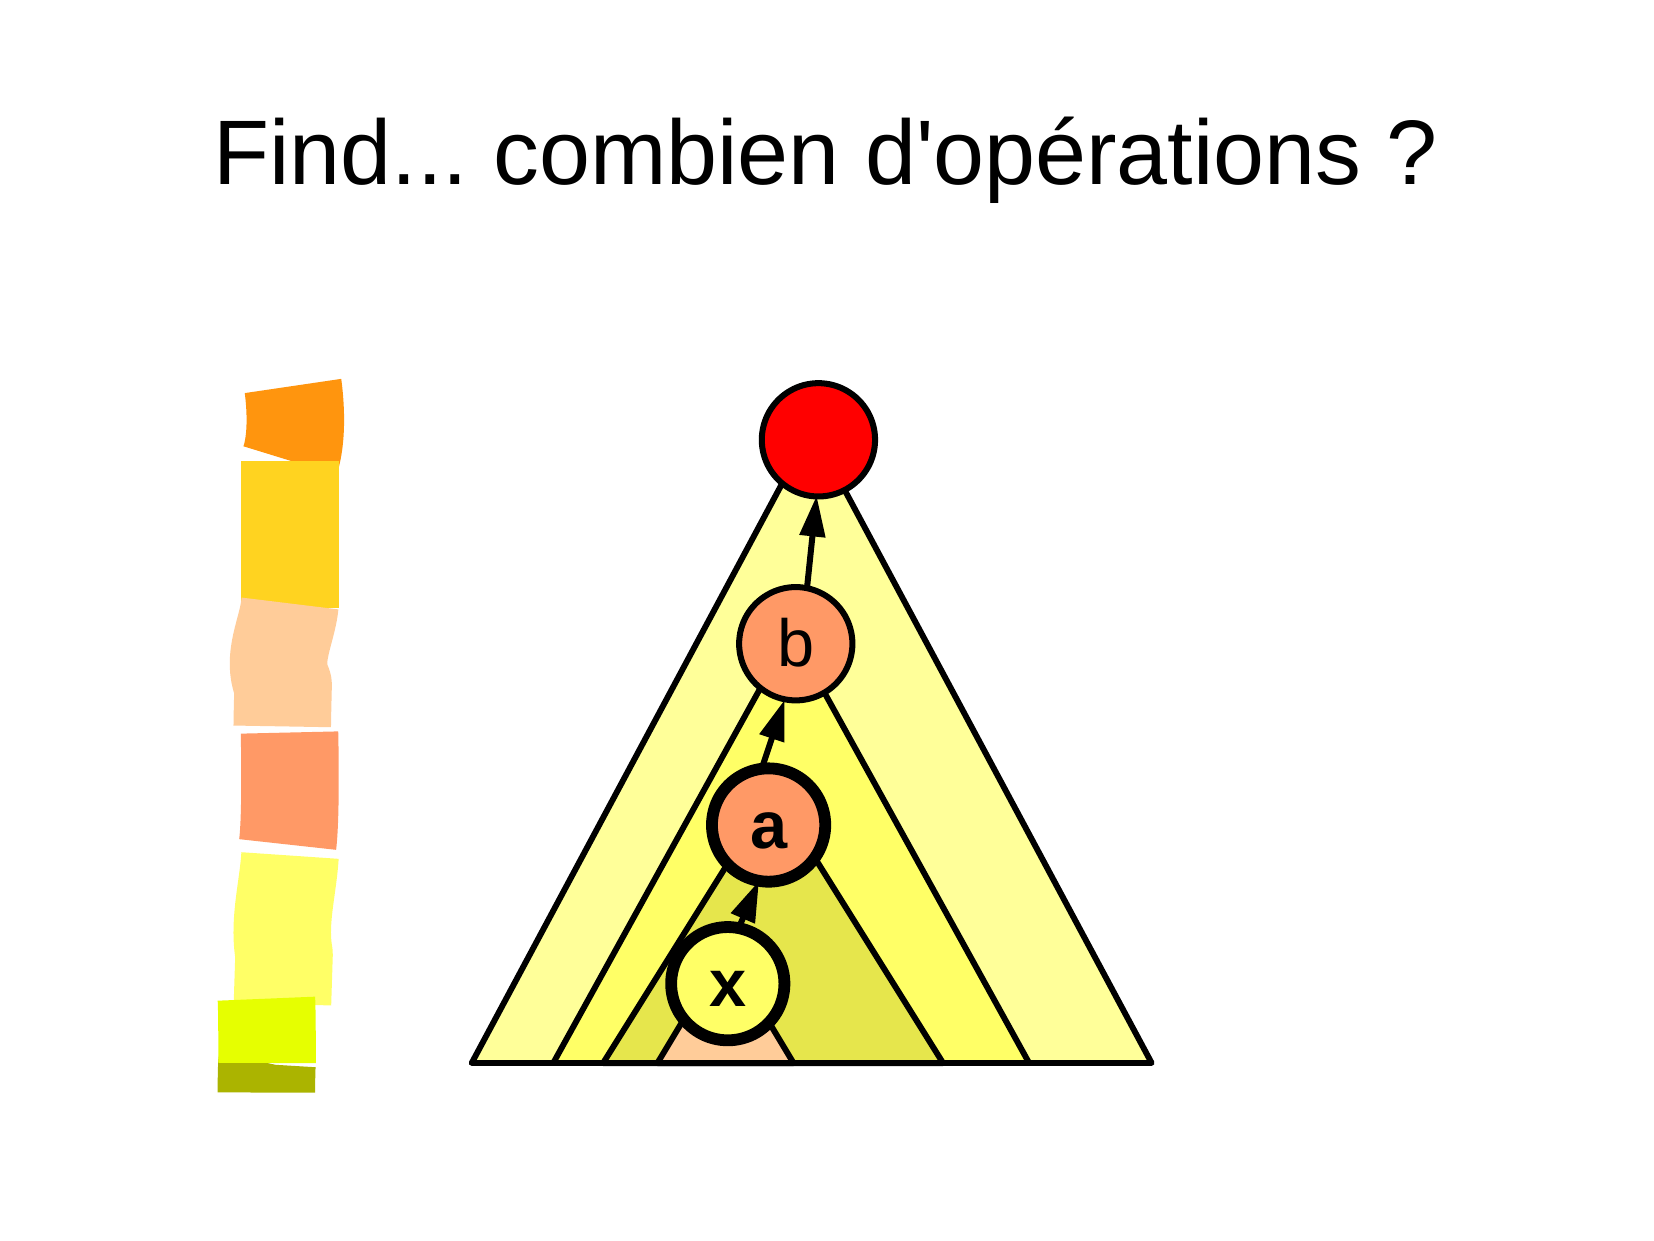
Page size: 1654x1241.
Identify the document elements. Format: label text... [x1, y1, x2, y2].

text_box [471, 383, 1152, 1064]
title Find... combien d'opérations ? [82, 49, 1571, 257]
text_box x [671, 927, 785, 1041]
text_box a [711, 768, 826, 882]
text_box b [739, 587, 853, 701]
